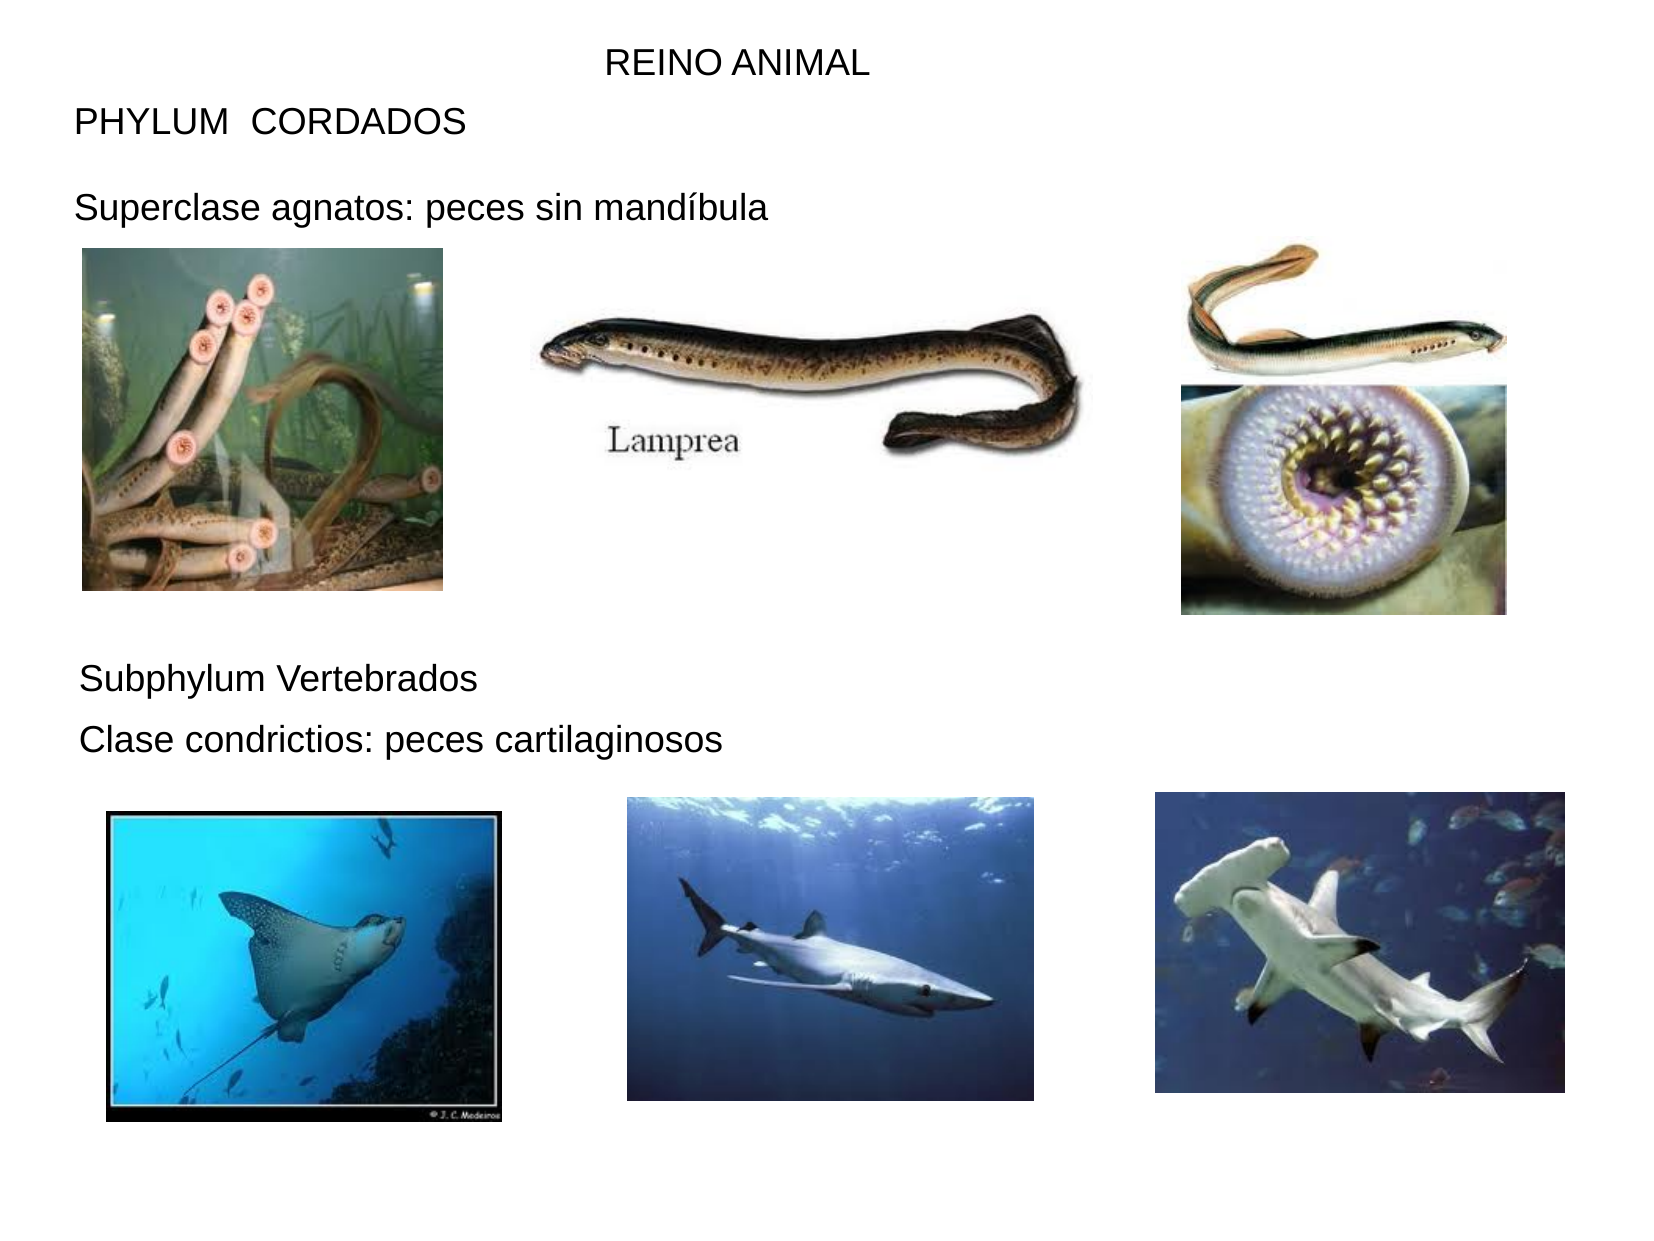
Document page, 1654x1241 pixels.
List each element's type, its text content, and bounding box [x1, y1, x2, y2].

picture [1155, 792, 1565, 1093]
text_box Clase condrictios: peces cartilaginosos [64, 710, 739, 768]
picture [106, 811, 502, 1123]
text_box REINO ANIMAL [589, 34, 886, 91]
picture [530, 295, 1093, 479]
text_box Superclase agnatos: peces sin mandíbula [59, 179, 784, 237]
text_box Subphylum Vertebrados [64, 649, 493, 707]
text_box PHYLUM CORDADOS [59, 93, 483, 150]
picture [1181, 236, 1507, 615]
picture [627, 797, 1034, 1101]
picture [82, 248, 443, 591]
